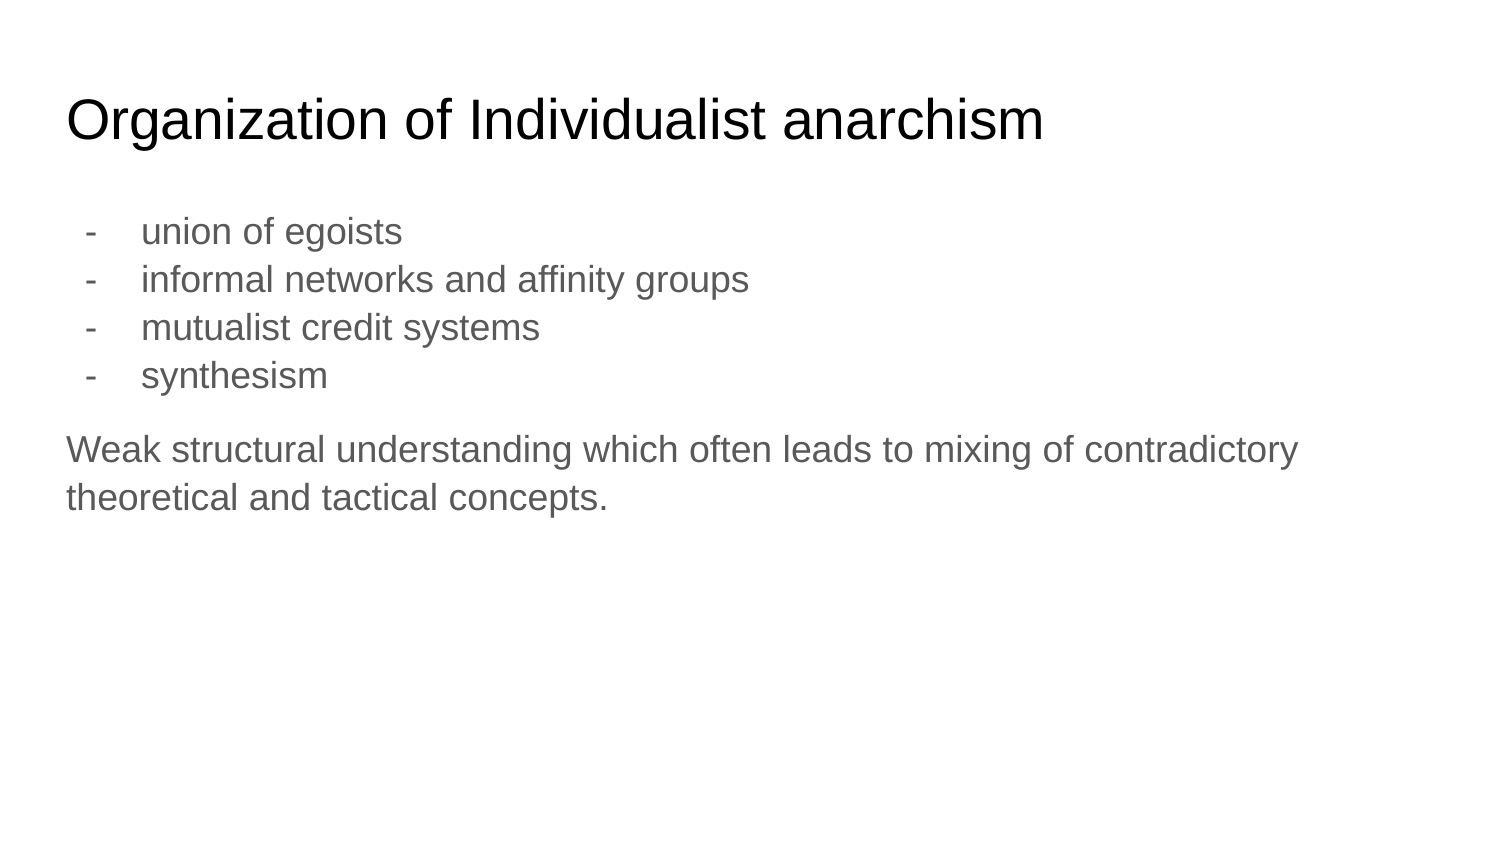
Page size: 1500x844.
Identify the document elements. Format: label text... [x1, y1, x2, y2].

list union of egoists informal networks and affinity groups mutualist credit systems synthesism Weak structural understanding which often leads to mixing of contradictory theoretical and tactical concepts. [51, 189, 1449, 750]
title Organization of Individualist anarchism [51, 72, 1449, 167]
